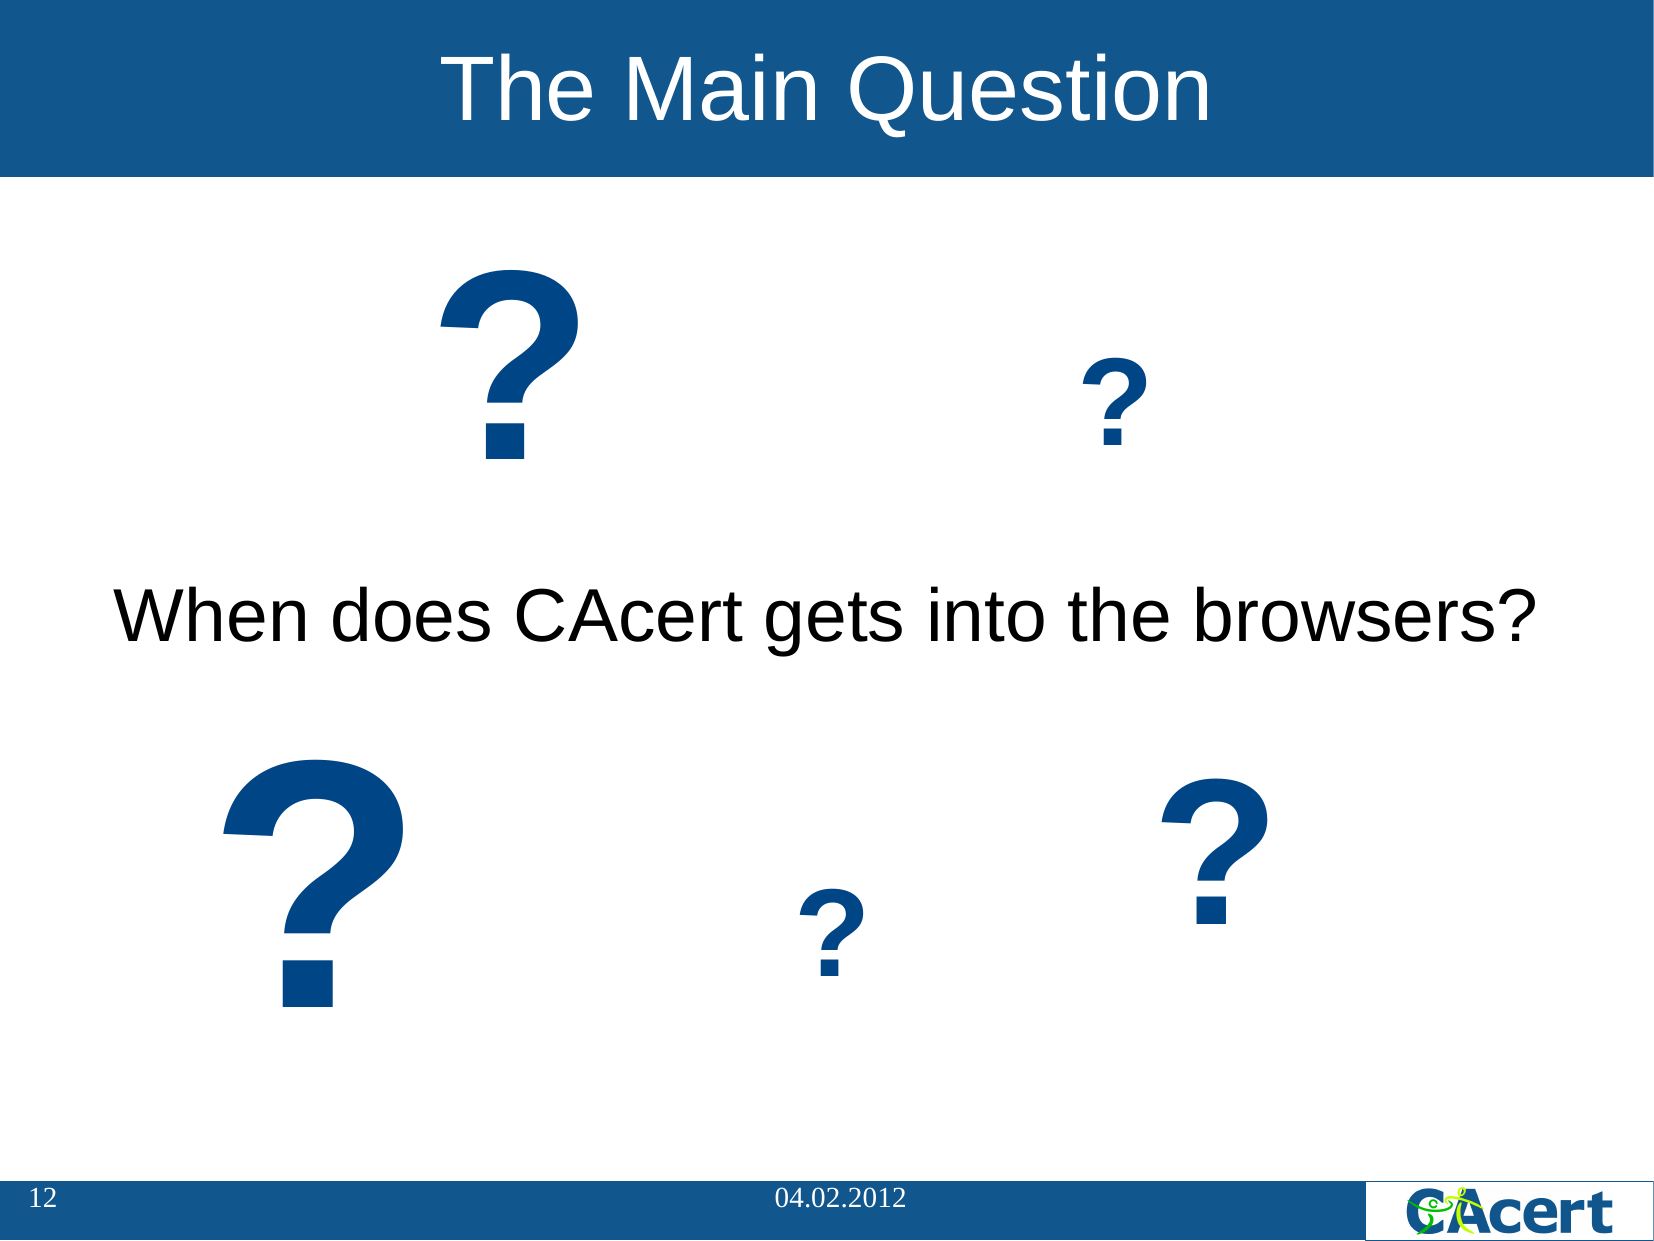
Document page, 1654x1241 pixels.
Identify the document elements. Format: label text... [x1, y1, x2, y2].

text_box ? [1137, 728, 1359, 977]
picture [1406, 1186, 1613, 1235]
text_box ? [192, 679, 439, 1090]
text_box ? [779, 856, 886, 1041]
title The Main Question [82, 0, 1571, 178]
subtitle When does CAcert gets into the browsers? [82, 206, 1571, 1026]
text_box ? [413, 206, 609, 525]
text_box ? [1062, 324, 1169, 480]
